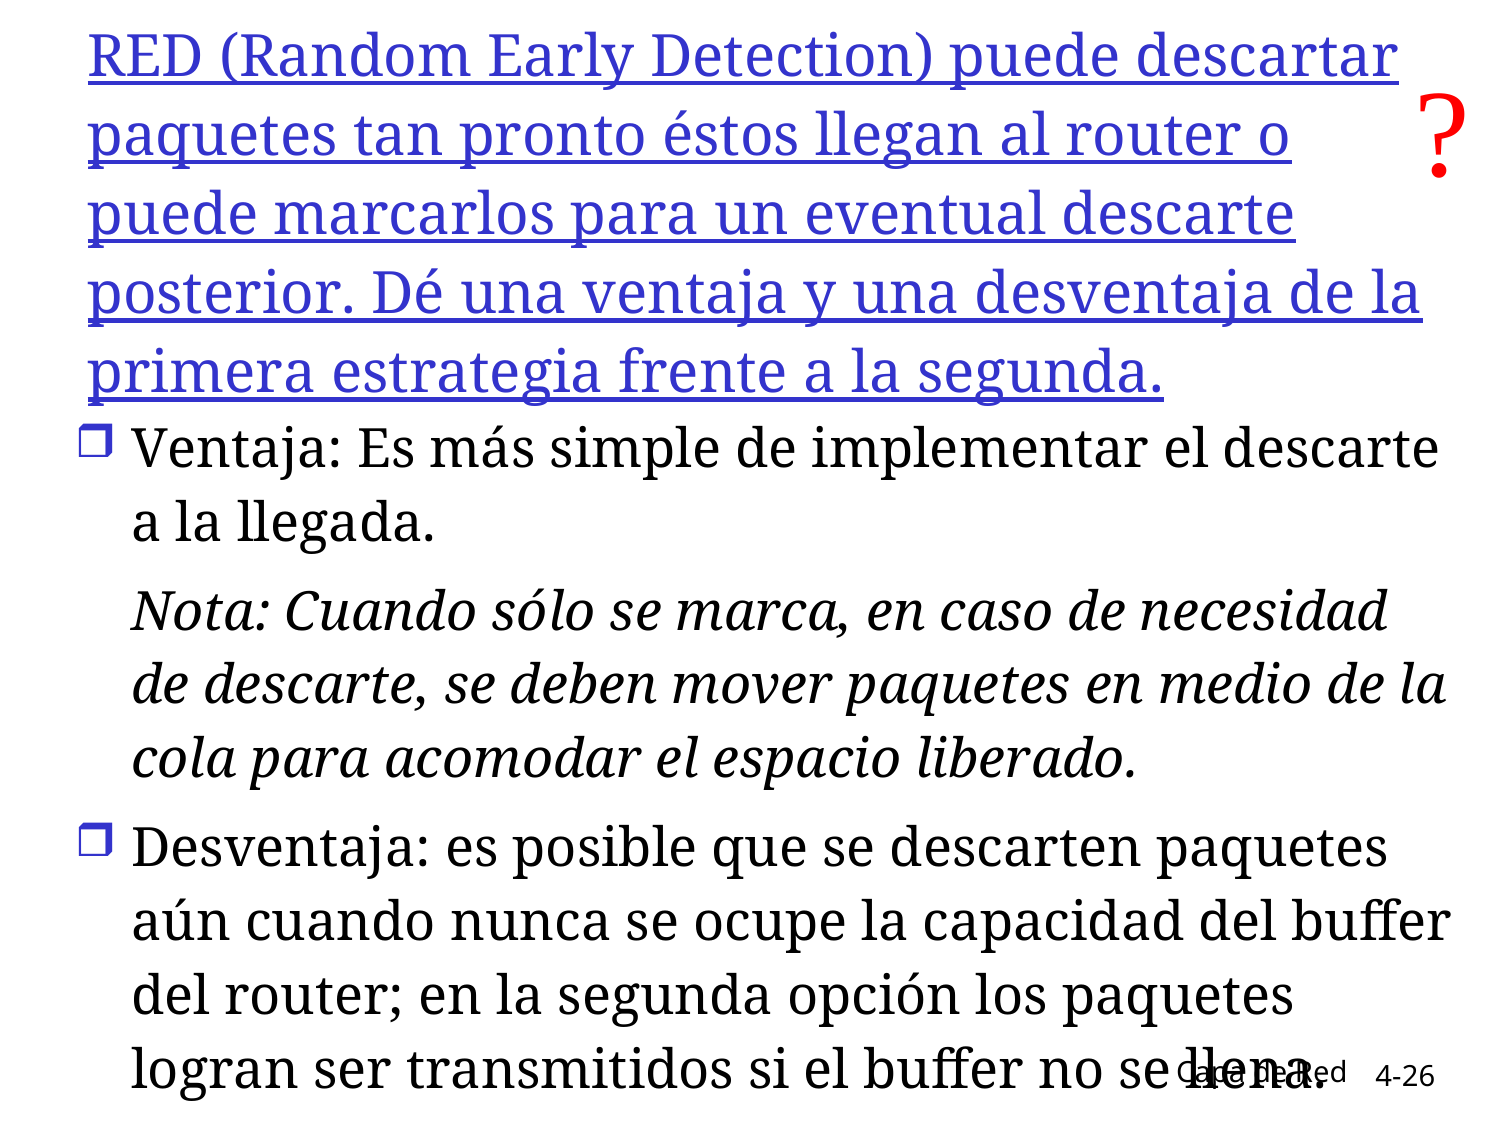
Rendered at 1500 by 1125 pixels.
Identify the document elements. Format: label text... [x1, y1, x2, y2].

list Ventaja: Es más simple de implementar el descarte a la llegada. Nota: Cuando sólo se marca, en caso de necesidad de descarte, se deben mover paquetes en medio de la cola para acomodar el espacio liberado. Desventaja: es posible que se descarten paquetes aún cuando nunca se ocupe la capacidad del buffer del router; en la segunda opción los paquetes logran ser transmitidos si el buffer no se llena. [75, 409, 1463, 1053]
text_box ? [1399, 44, 1486, 294]
title RED (Random Early Detection) puede descartar paquetes tan pronto éstos llegan al router o puede marcarlos para un eventual descarte posterior. Dé una ventaja y una desventaja de la primera estrategia frente a la segunda. [87, 83, 1426, 341]
